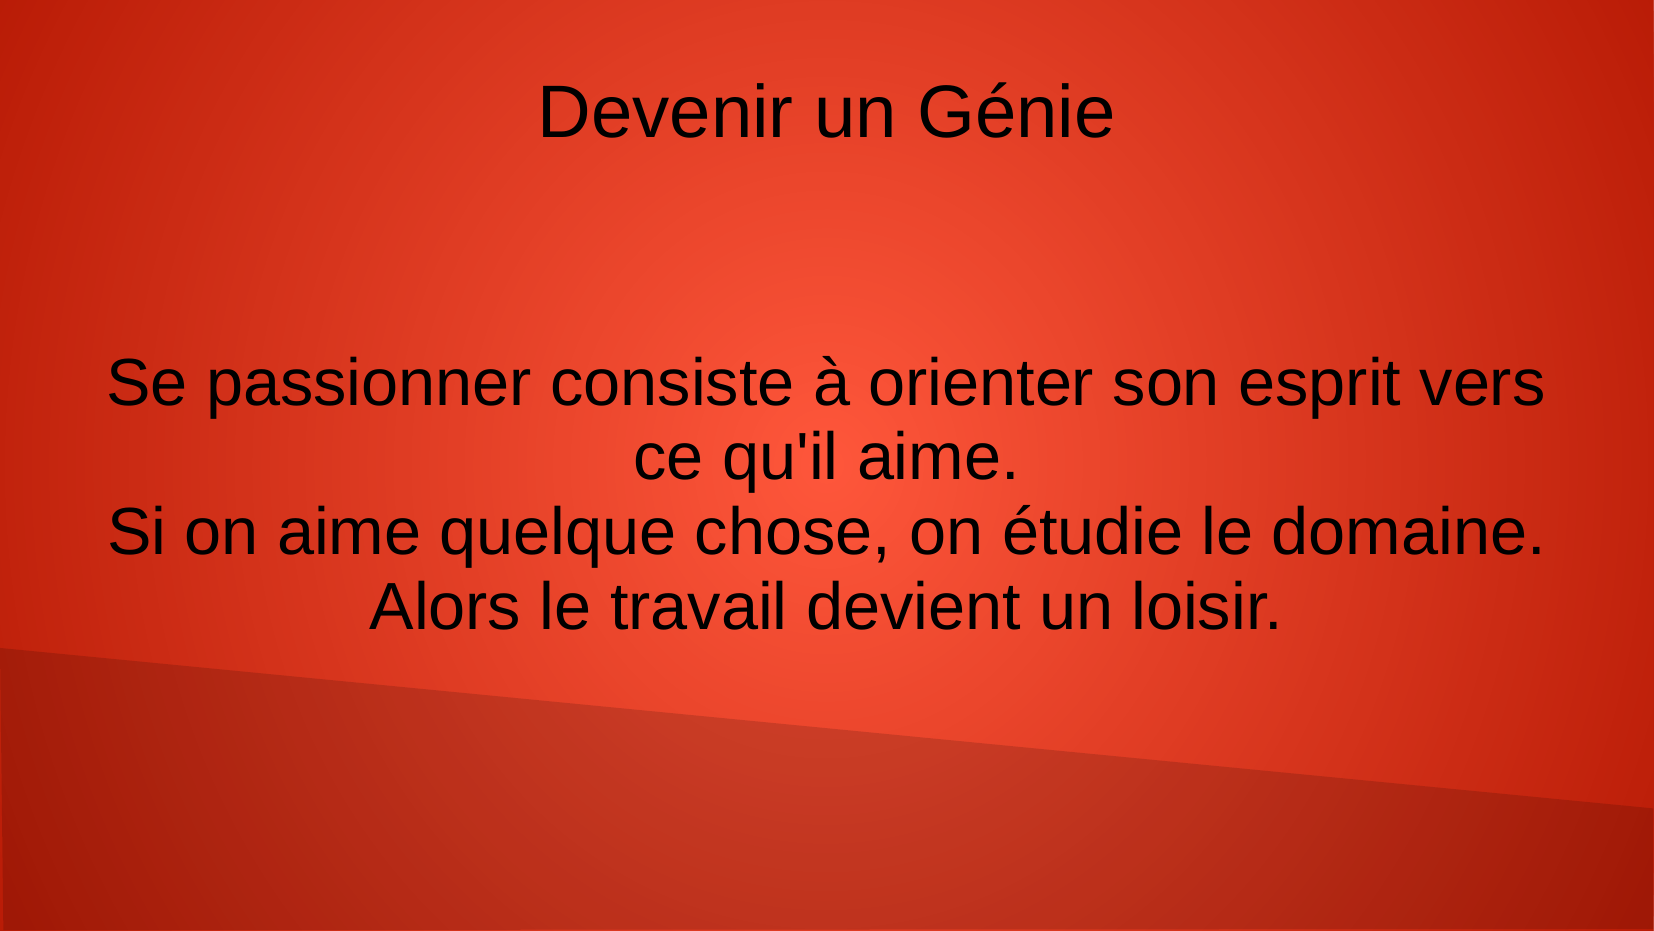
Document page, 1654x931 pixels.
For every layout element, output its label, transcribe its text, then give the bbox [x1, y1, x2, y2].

subtitle Se passionner consiste à orienter son esprit vers ce qu'il aime. Si on aime quelque chose, on étudie le domaine. Alors le travail devient un loisir. [82, 224, 1571, 764]
title Devenir un Génie [82, 35, 1571, 189]
